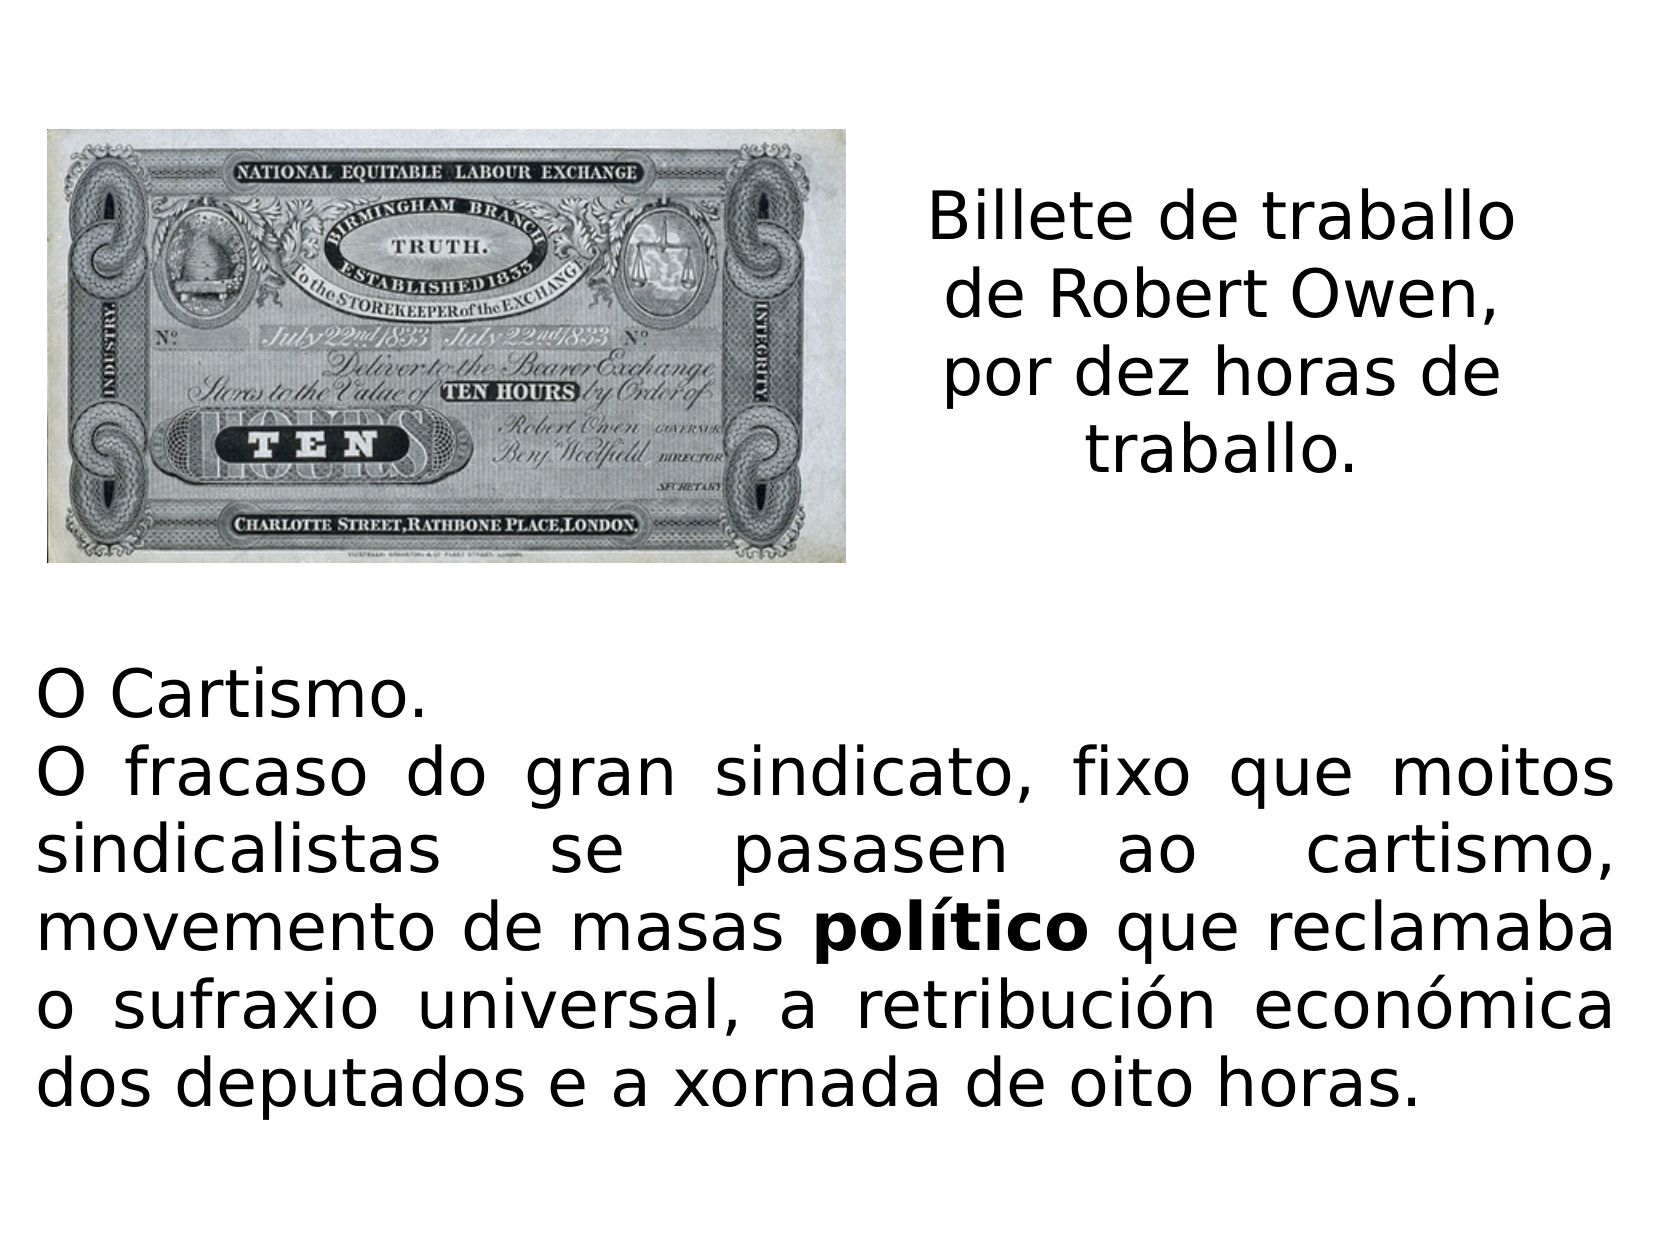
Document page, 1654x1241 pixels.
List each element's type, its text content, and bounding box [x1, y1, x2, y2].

subtitle O Cartismo. O fracaso do gran sindicato, fixo que moitos sindicalistas se pasasen ao cartismo, movemento de masas político que reclamaba o sufraxio universal, a retribución económica dos deputados e a xornada de oito horas. [35, 655, 1619, 1123]
picture [47, 129, 846, 563]
text_box Billete de traballo de Robert Owen, por dez horas de traballo. [874, 170, 1571, 497]
